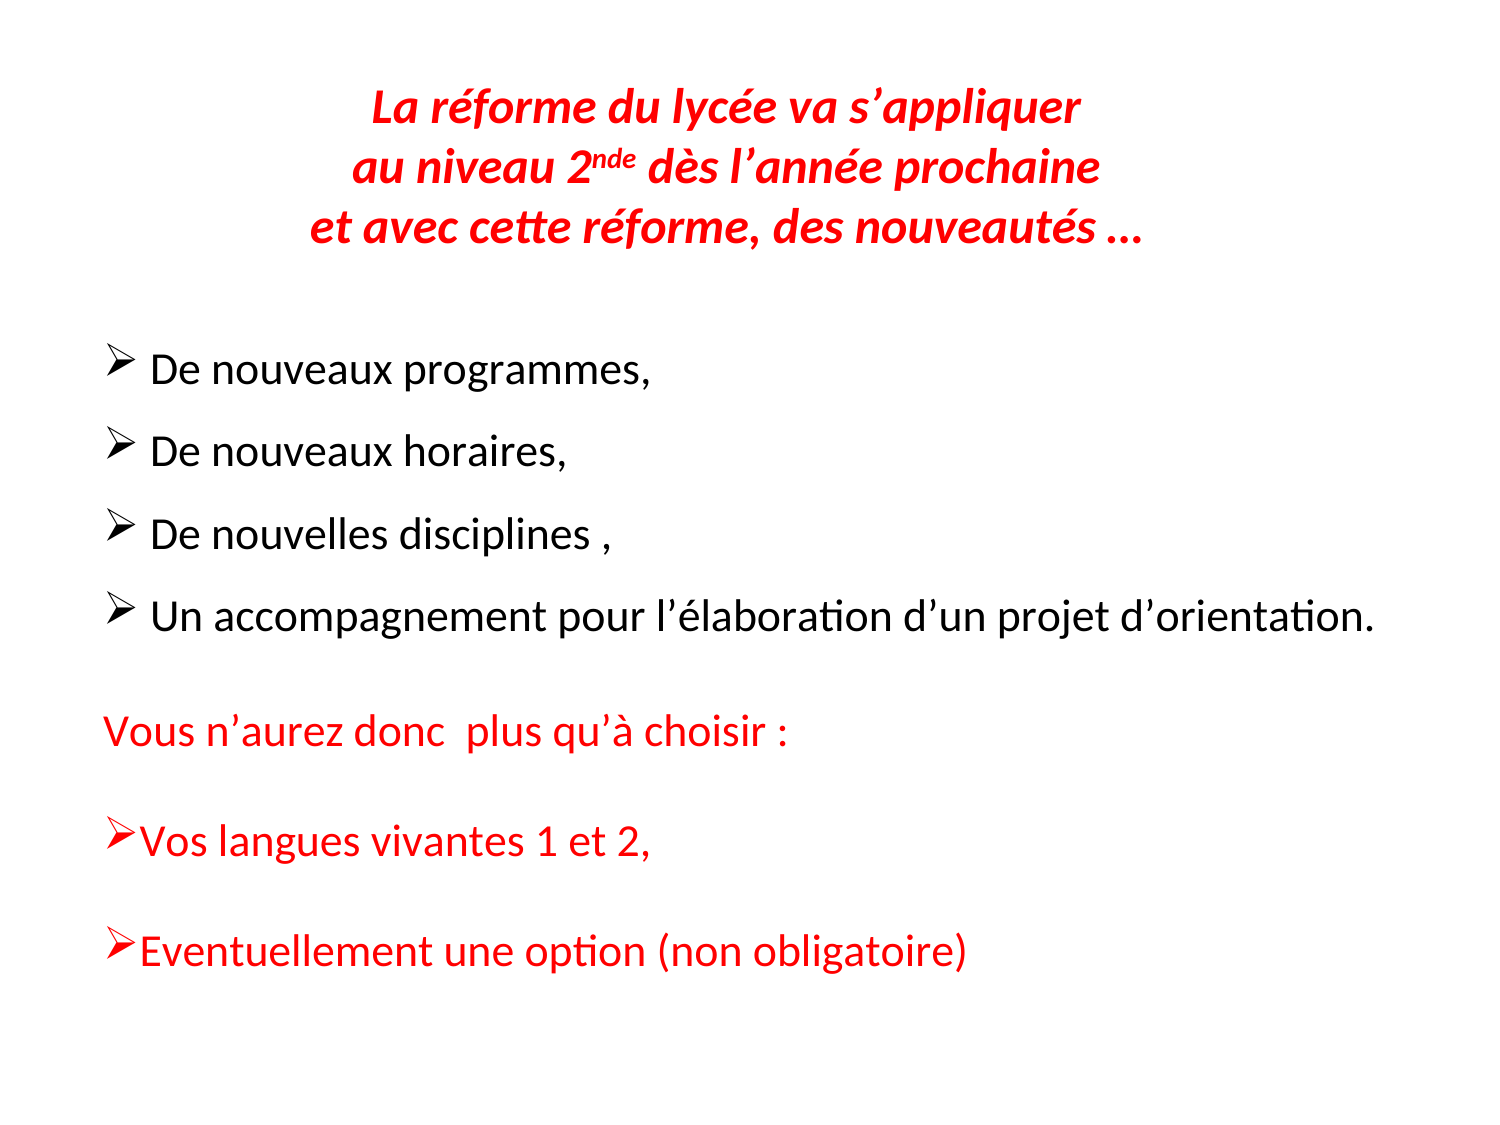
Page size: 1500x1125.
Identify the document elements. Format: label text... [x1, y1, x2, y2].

text_box De nouveaux programmes, De nouveaux horaires, De nouvelles disciplines , Un accompagnement pour l’élaboration d’un projet d’orientation. Vous n’aurez donc plus qu’à choisir : Vos langues vivantes 1 et 2, Eventuellement une option (non obligatoire) [88, 243, 1424, 984]
text_box La réforme du lycée va s’appliquer au niveau 2nde dès l’année prochaine et avec cette réforme, des nouveautés … [64, 66, 1400, 262]
